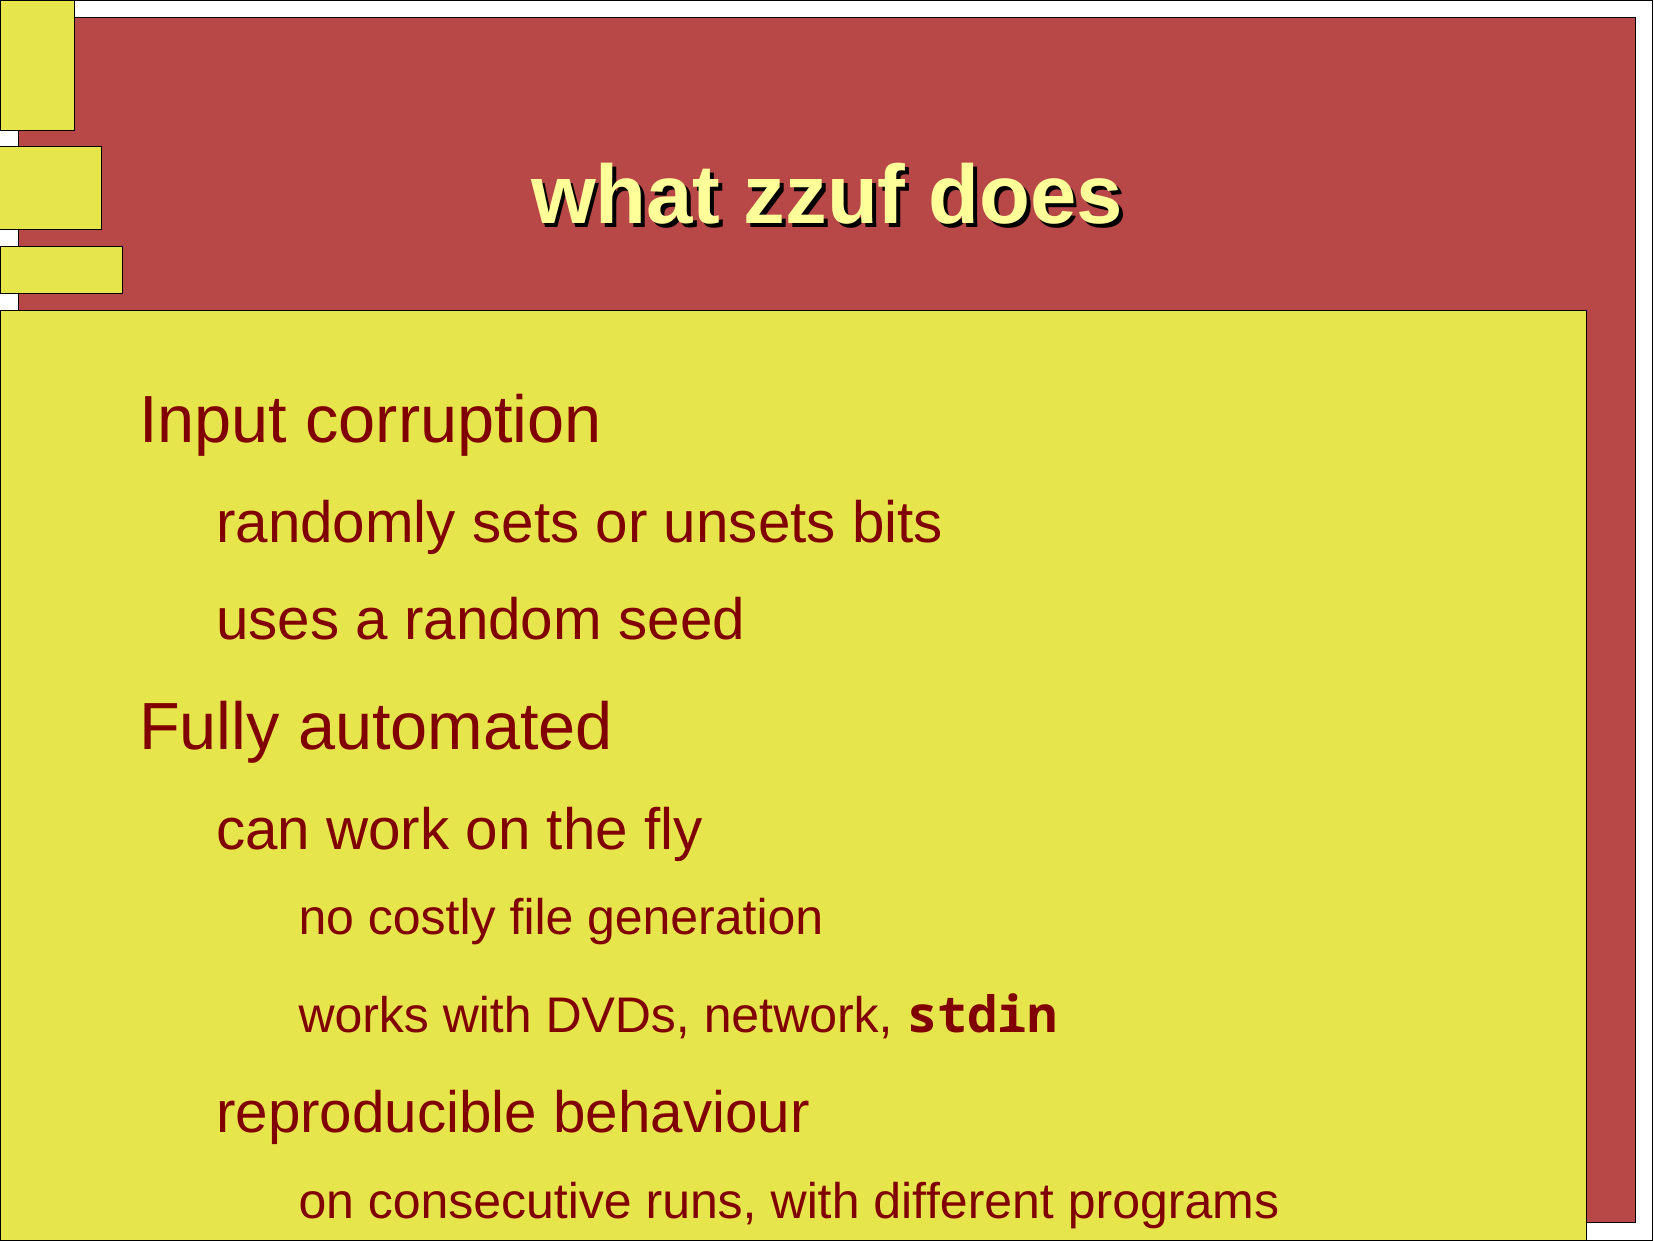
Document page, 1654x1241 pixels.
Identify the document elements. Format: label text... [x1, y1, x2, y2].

list Input corruption randomly sets or unsets bits uses a random seed Fully automated can work on the fly no costly file generation works with DVDs, network, stdin reproducible behaviour on consecutive runs, with different programs [121, 344, 1534, 1214]
title what zzuf does [121, 91, 1534, 299]
